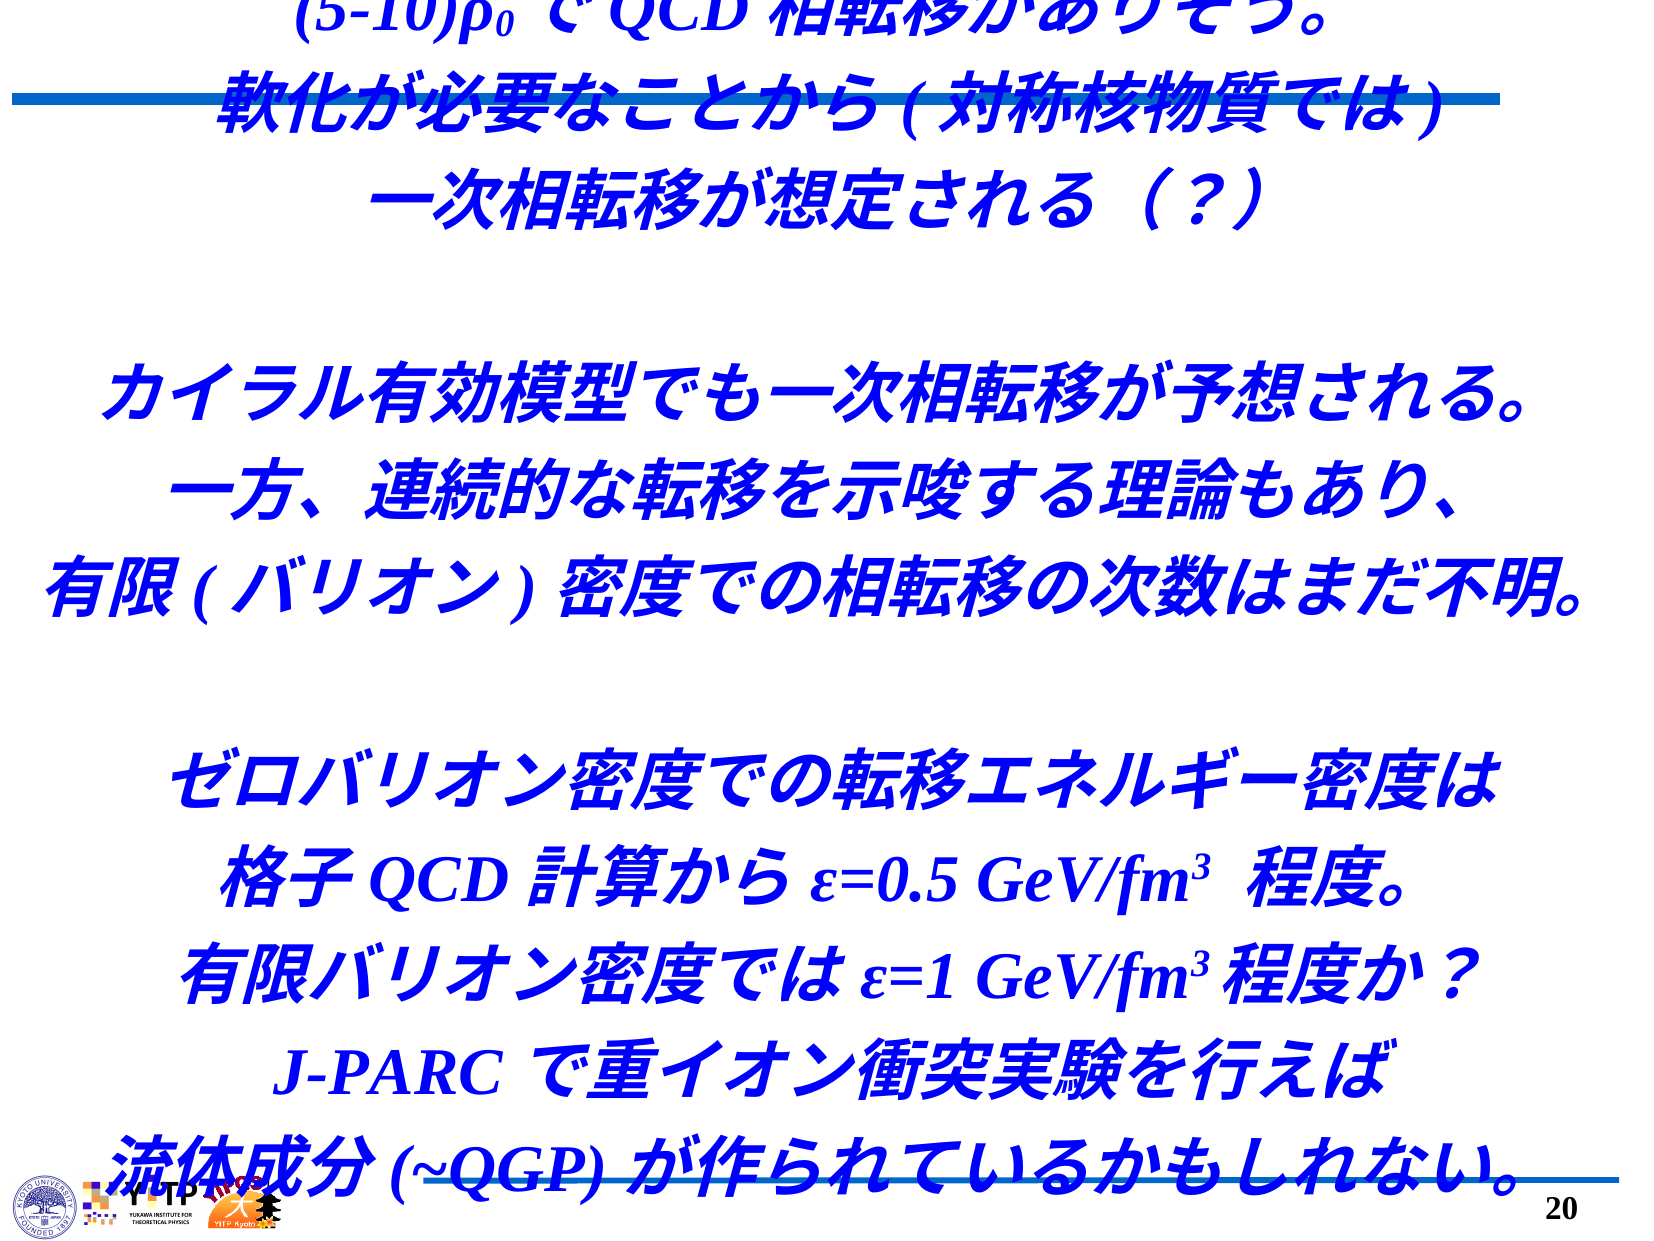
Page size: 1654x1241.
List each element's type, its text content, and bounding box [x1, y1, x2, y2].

picture [11, 1170, 281, 1241]
title (5-10)ρ0でQCD相転移がありそう。 軟化が必要なことから(対称核物質では) 一次相転移が想定される（？） カイラル有効模型でも一次相転移が予想される。 一方、連続的な転移を示唆する理論もあり、 有限(バリオン)密度での相転移の次数はまだ不明。 ゼロバリオン密度での転移エネルギー密度は 格子QCD計算からε=0.5 GeV/fm3 程度。 有限バリオン密度ではε=1 GeV/fm3程度か？ J-PARCで重イオン衝突実験を行えば 流体成分(~QGP)が作られているかもしれない。 [2, 126, 1654, 1135]
picture [201, 1170, 211, 1179]
picture [217, 1170, 225, 1179]
